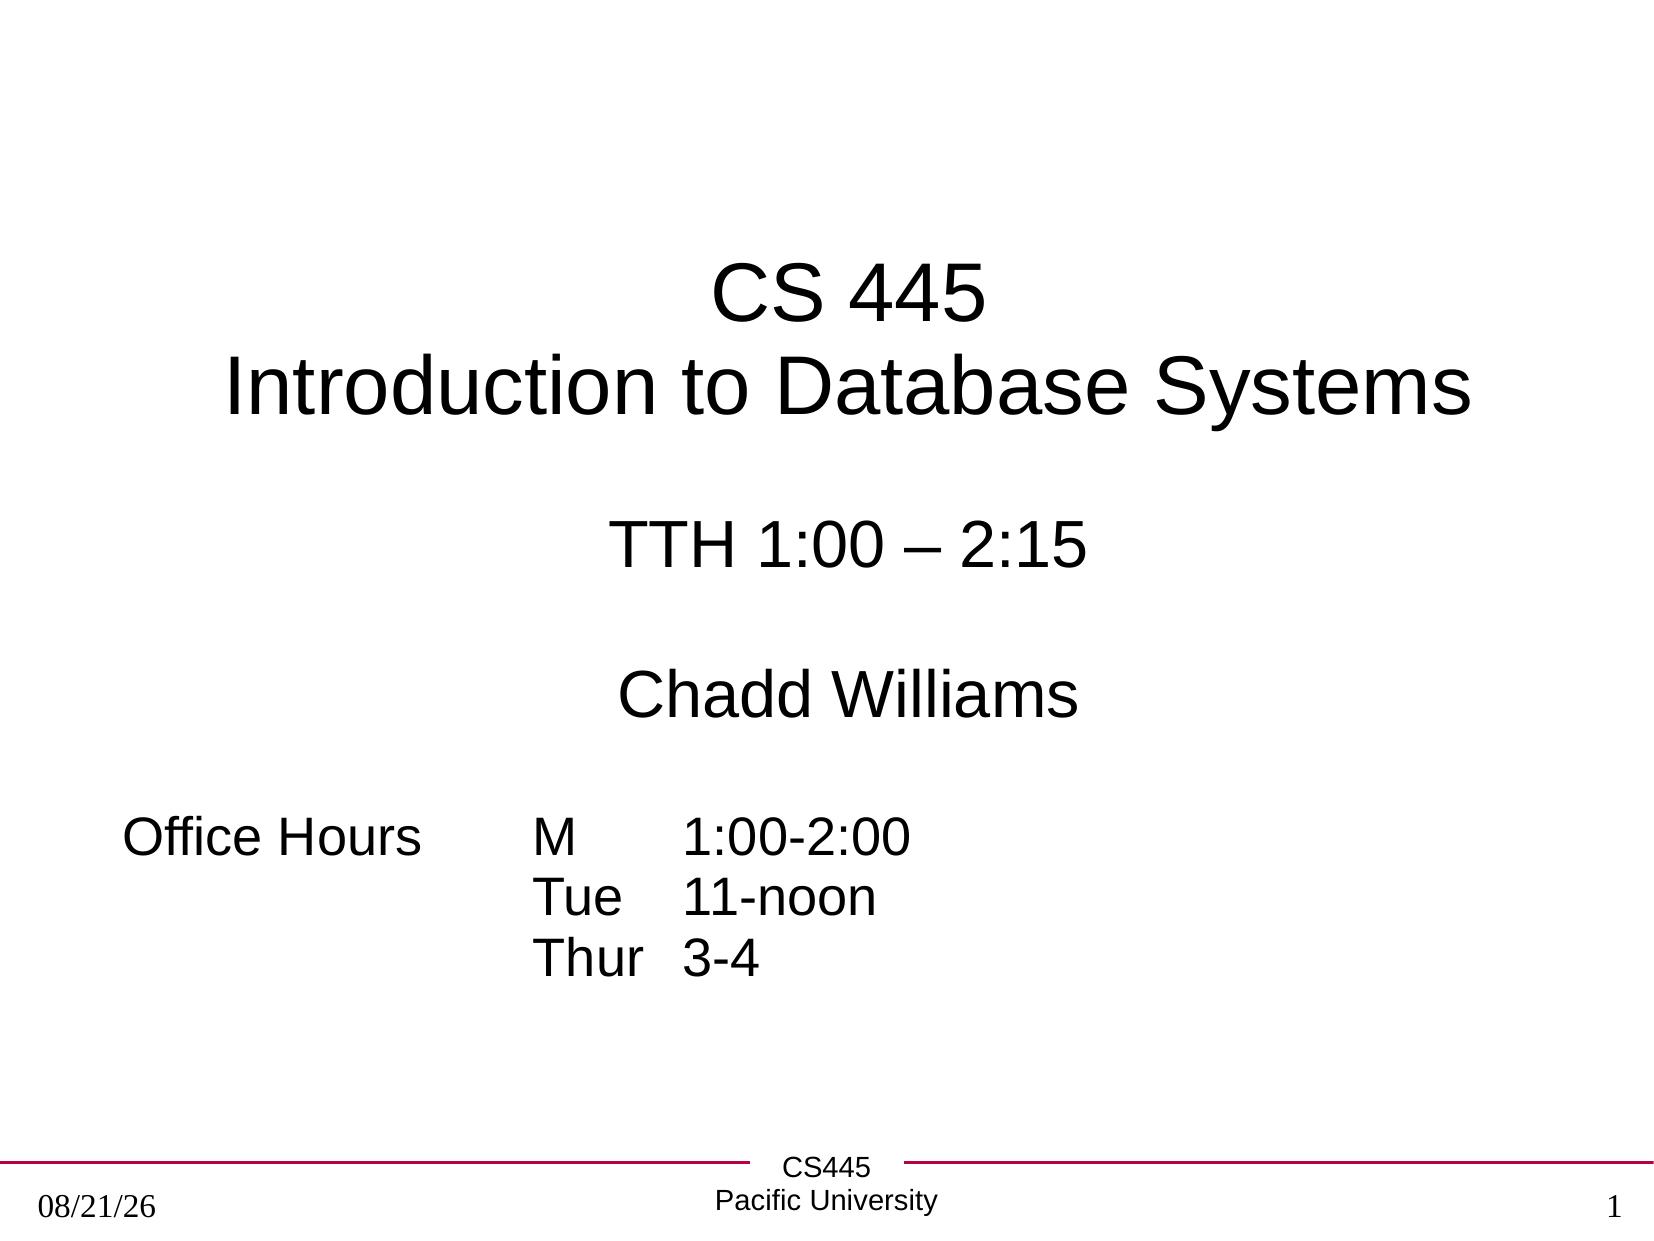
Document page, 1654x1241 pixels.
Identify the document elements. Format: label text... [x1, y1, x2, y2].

subtitle CS 445 Introduction to Database Systems TTH 1:00 – 2:15 Chadd Williams Office Hours M 1:00-2:00 Tue 11-noon Thur 3-4 [86, 246, 1576, 1063]
